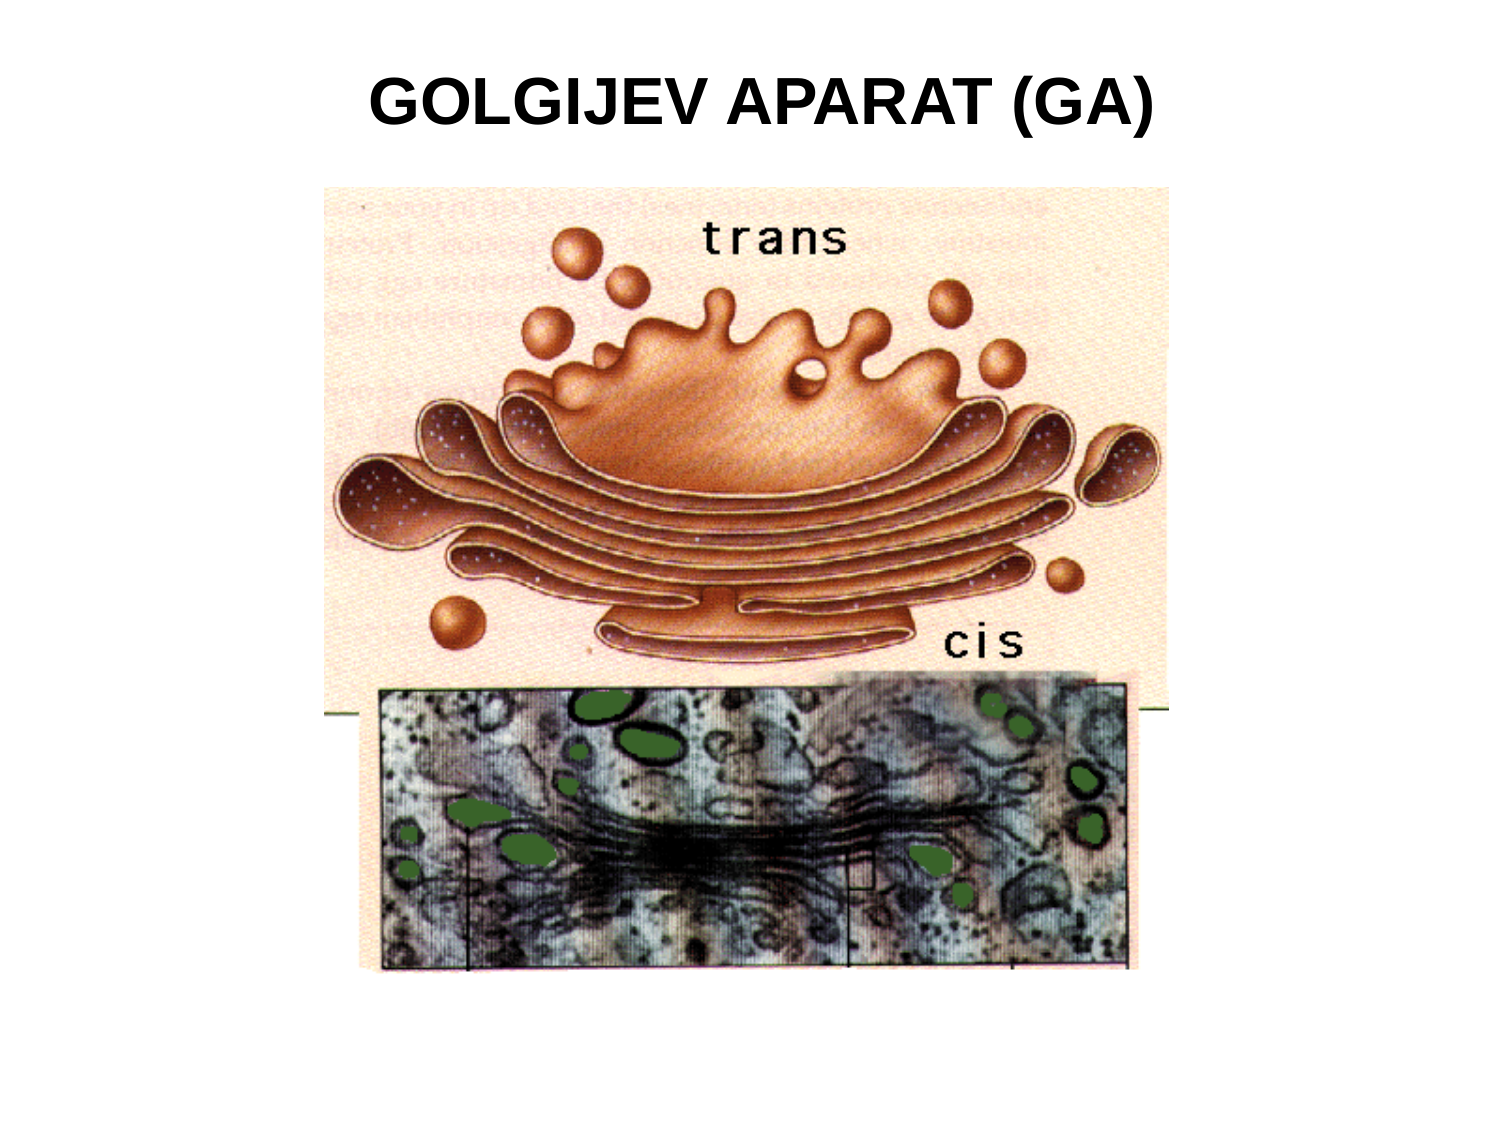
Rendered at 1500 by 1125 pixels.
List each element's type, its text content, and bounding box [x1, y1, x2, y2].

picture [324, 187, 1169, 1015]
subtitle GOLGIJEV APARAT (GA) [237, 50, 1288, 163]
